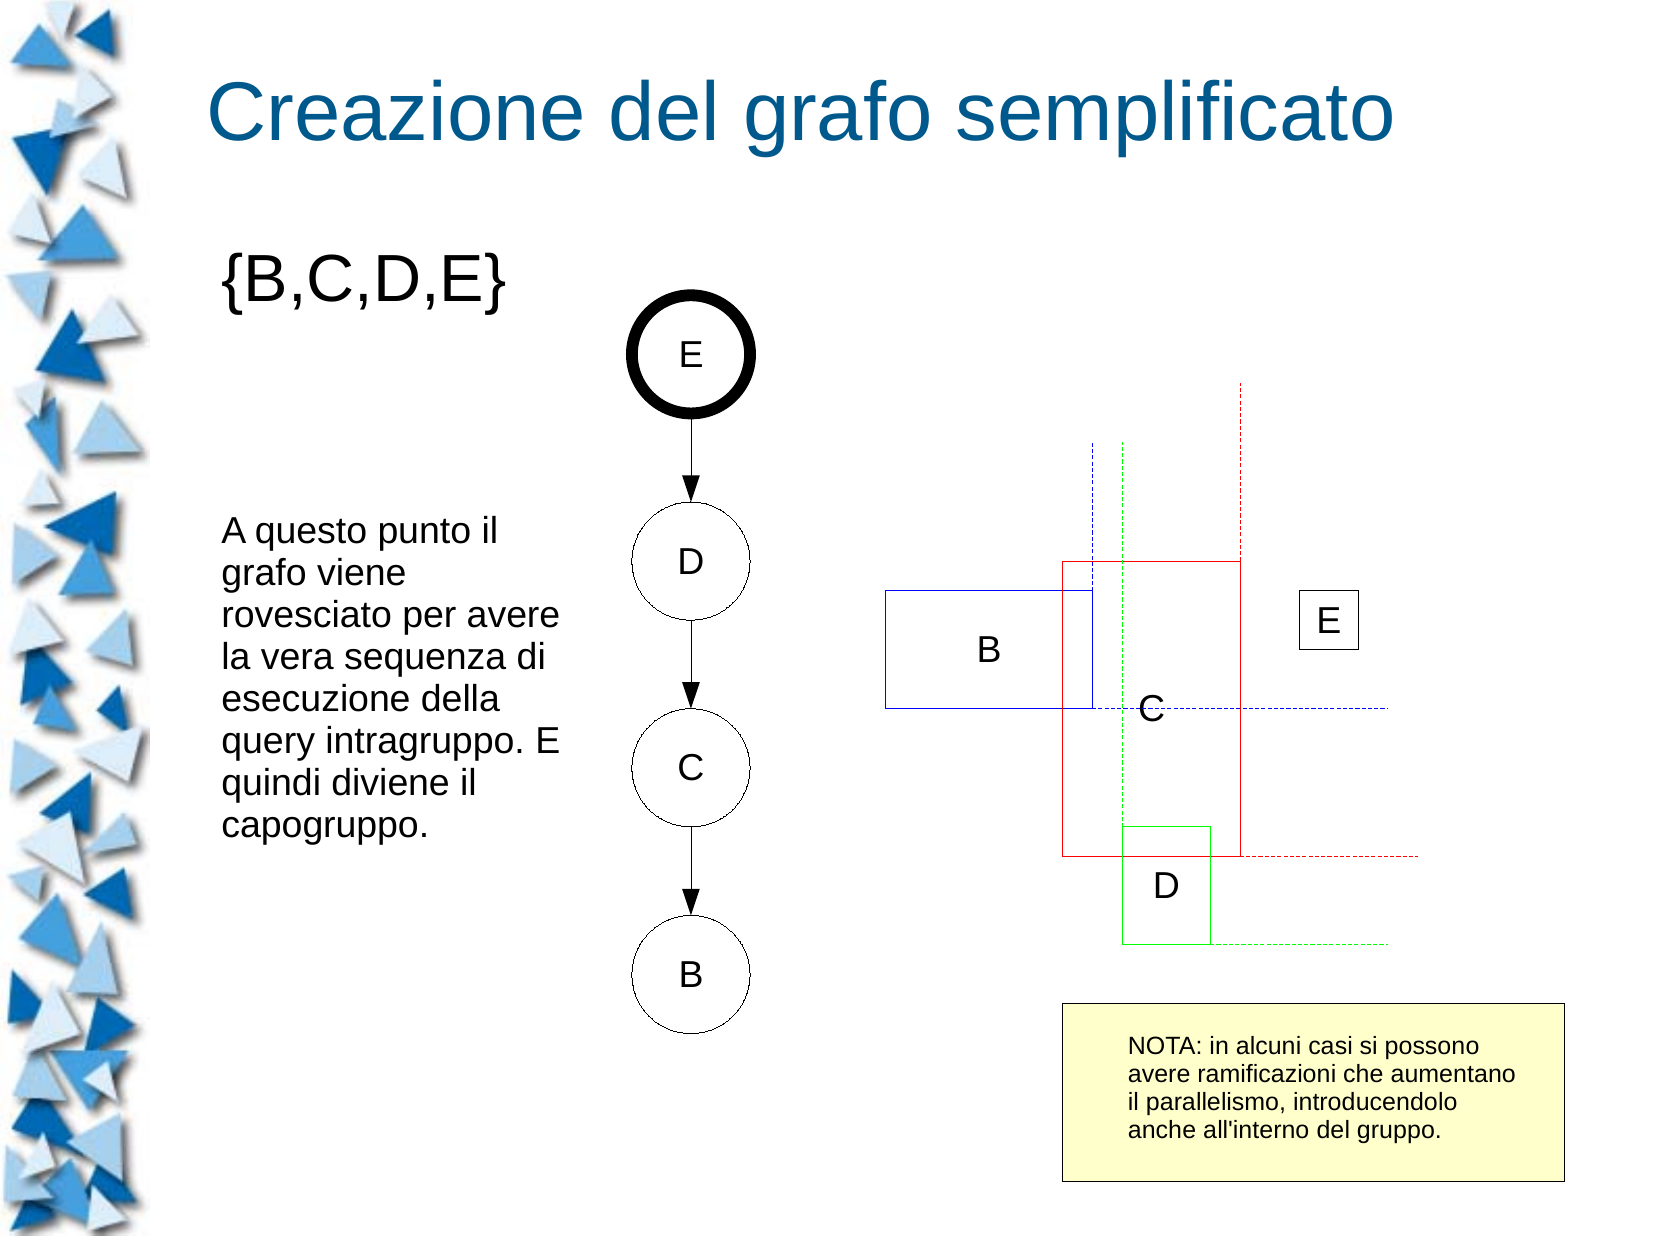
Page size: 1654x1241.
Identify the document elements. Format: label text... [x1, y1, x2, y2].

picture [0, 0, 150, 1236]
text_box D [1122, 826, 1211, 945]
text_box B [631, 915, 751, 1034]
text_box [1062, 1003, 1565, 1182]
text_box D [631, 502, 751, 621]
text_box B [885, 590, 1062, 709]
text_box NOTA: in alcuni casi si possono avere ramificazioni che aumentano il parallelismo, introducendolo anche all'interno del gruppo. [1092, 1003, 1565, 1172]
text_box A questo punto il grafo viene rovesciato per avere la vera sequenza di esecuzione della query intragruppo. E quindi diviene il capogruppo. [206, 501, 591, 853]
text_box C [1062, 561, 1241, 857]
text_box E [639, 384, 743, 414]
title Creazione del grafo semplificato [206, 29, 1619, 193]
text_box E [1299, 590, 1359, 650]
text_box C [631, 708, 751, 827]
text_box {B,C,D,E} [206, 233, 1477, 384]
